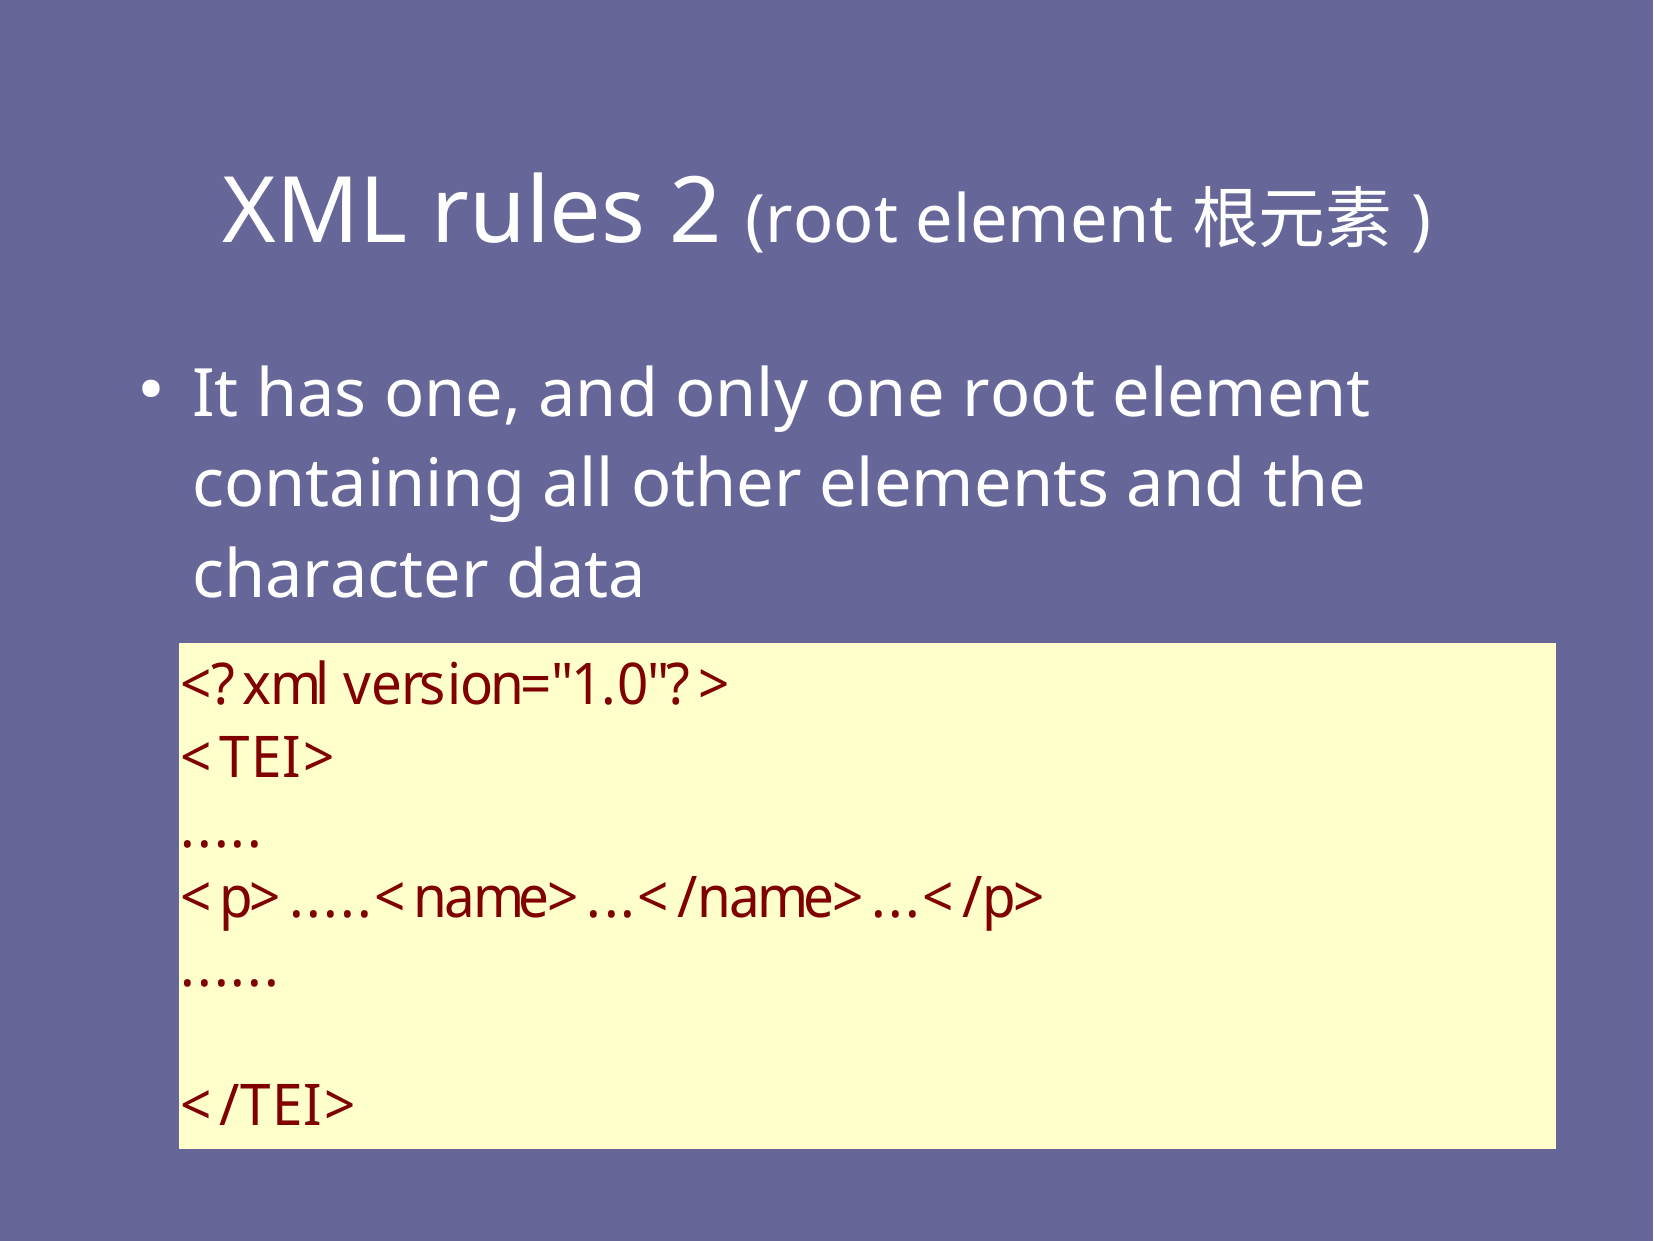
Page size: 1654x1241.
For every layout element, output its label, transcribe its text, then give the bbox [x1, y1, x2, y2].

title XML rules 2 (root element根元素) [121, 102, 1534, 311]
chart [178, 643, 1557, 1150]
list It has one, and only one root element containing all other elements and the character data [121, 344, 1534, 1127]
